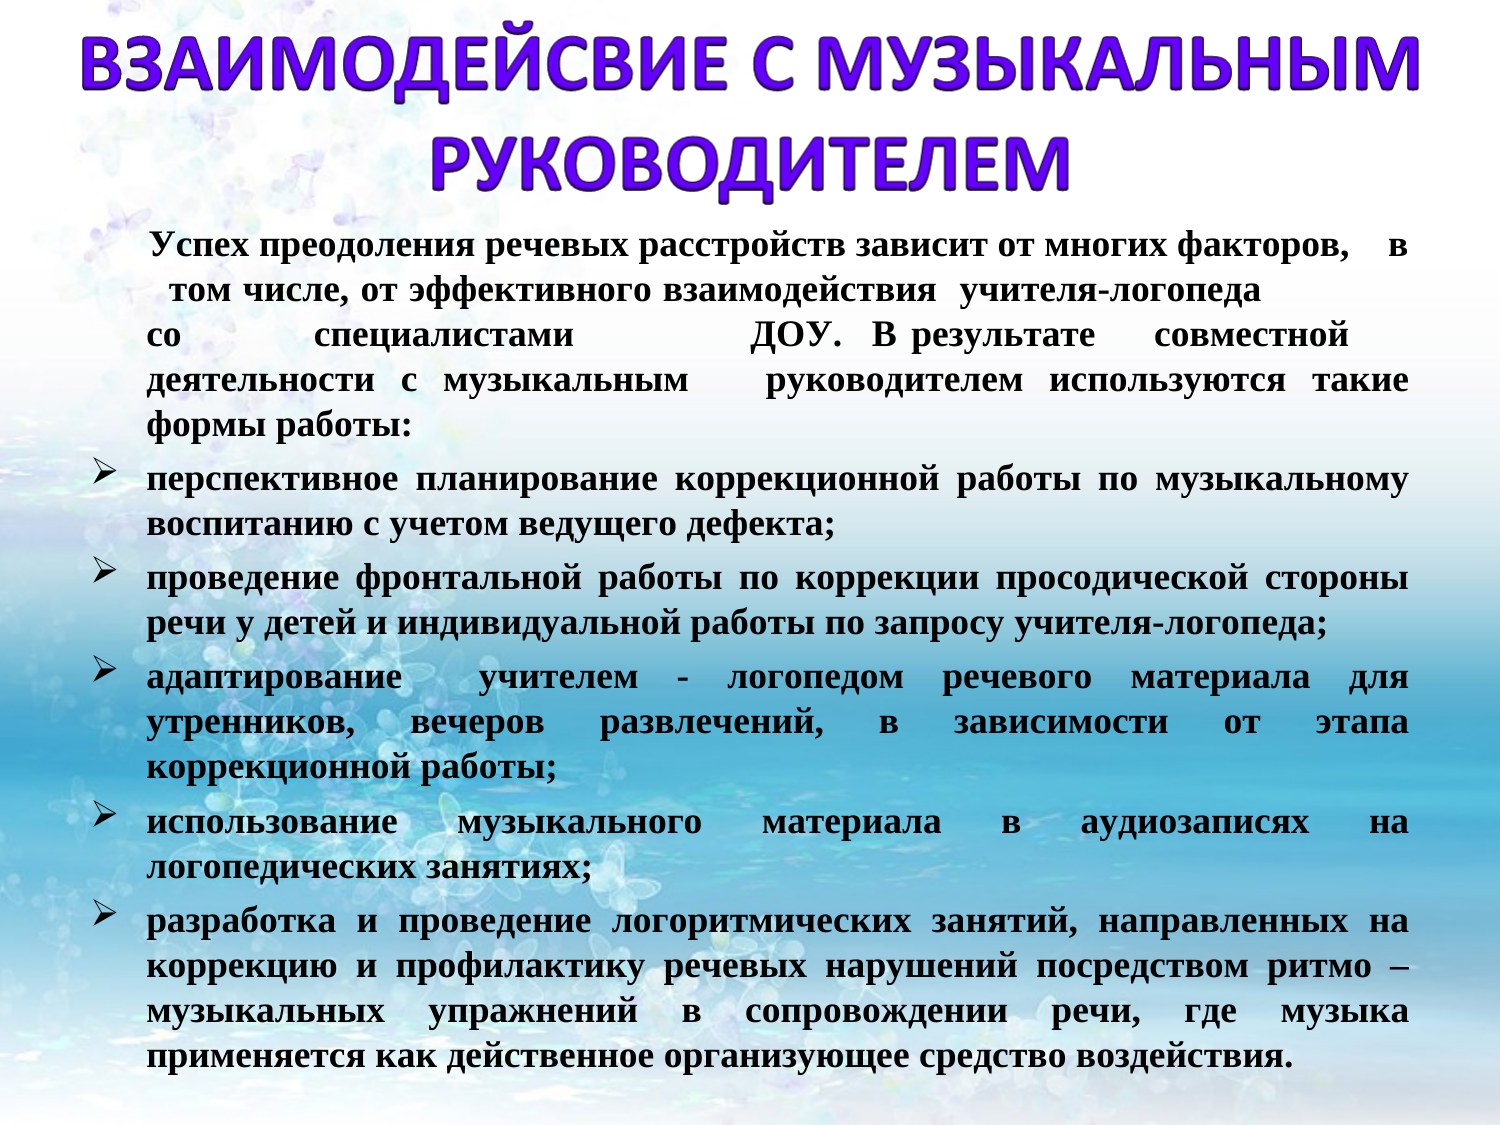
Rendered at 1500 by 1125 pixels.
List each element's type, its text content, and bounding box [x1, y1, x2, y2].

list Успех преодоления речевых расстройств зависит от многих факторов, в том числе, от эффективного взаимодействия учителя-логопеда со специалистами ДОУ. В результате совместной деятельности с музыкальным руководителем используются такие формы работы: перспективное планирование коррекционной работы по музыкальному воспитанию с учетом ведущего дефекта; проведение фронтальной работы по коррекции просодической стороны речи у детей и индивидуальной работы по запросу учителя-логопеда; адаптирование учителем - логопедом речевого материала для утренников, вечеров развлечений, в зависимости от этапа коррекционной работы; использование музыкального материала в аудиозаписях на логопедических занятиях; разработка и проведение логоритмических занятий, направленных на коррекцию и профилактику речевых нарушений посредством ритмо – музыкальных упражнений в сопровождении речи, где музыка применяется как действенное организующее средство воздействия. [75, 210, 1426, 1079]
picture [0, 0, 1500, 1125]
